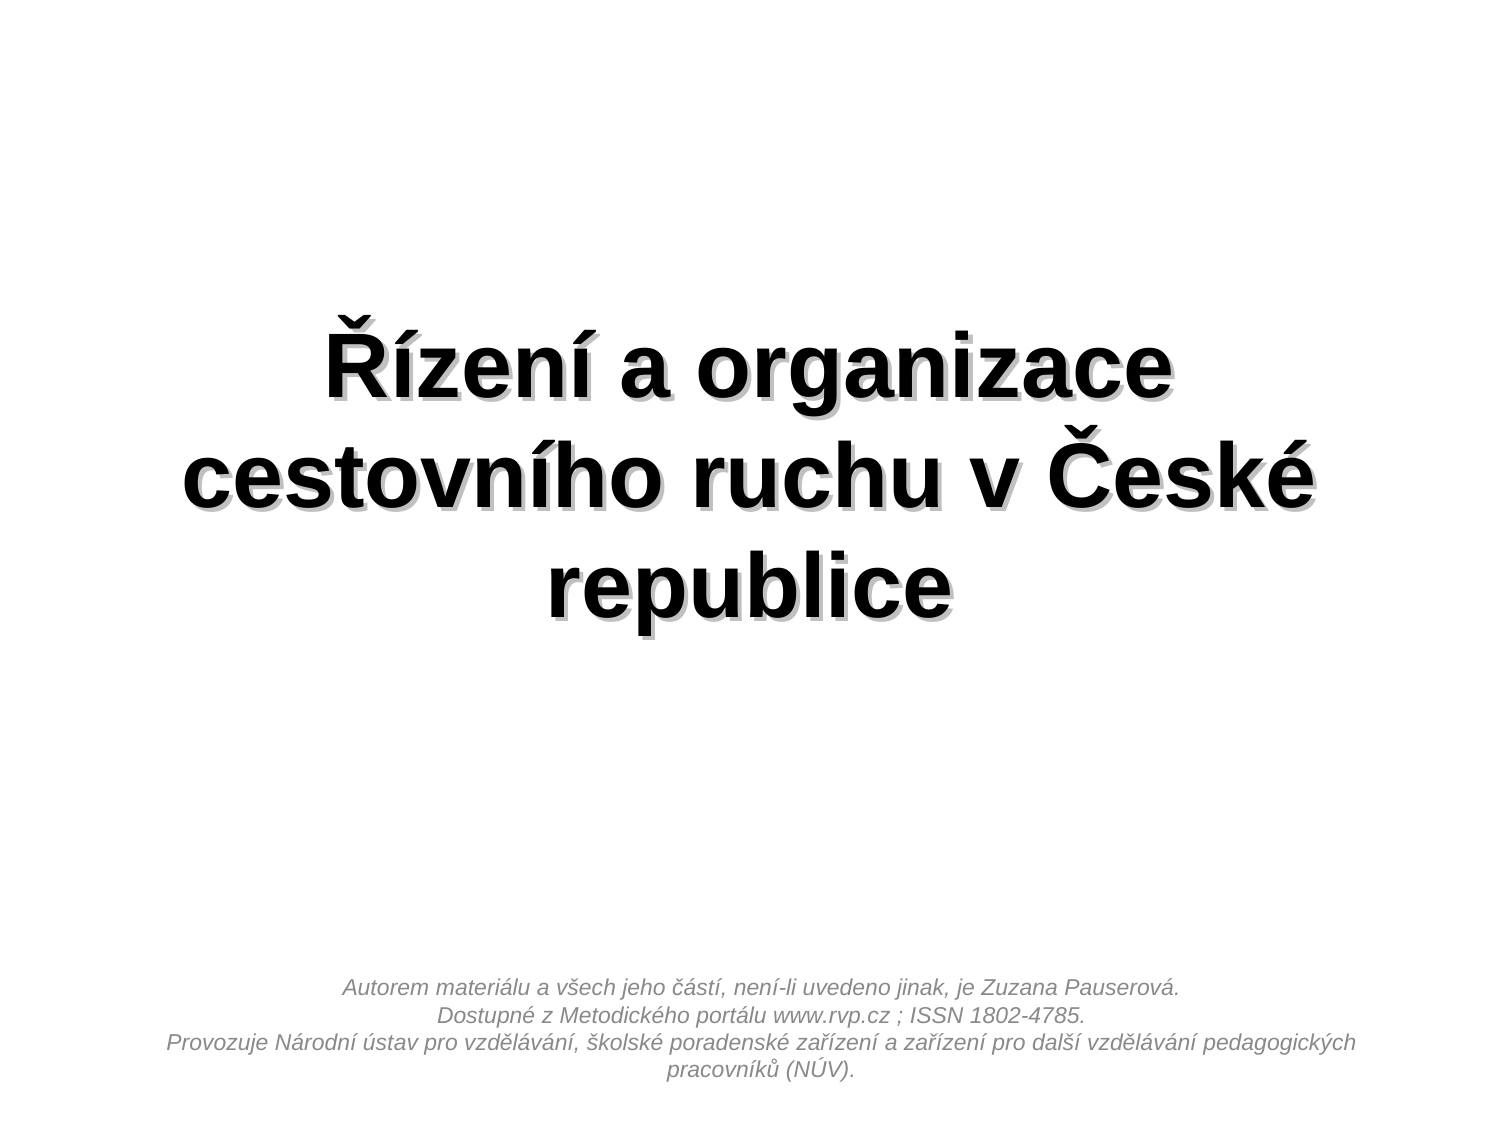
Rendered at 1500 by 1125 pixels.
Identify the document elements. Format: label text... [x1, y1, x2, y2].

title Řízení a organizace cestovního ruchu v České republice [112, 298, 1388, 644]
text_box Autorem materiálu a všech jeho částí, není-li uvedeno jinak, je Zuzana Pauserová. Dostupné z Metodického portálu www.rvp.cz ; ISSN 1802-4785. Provozuje Národní ústav pro vzdělávání, školské poradenské zařízení a zařízení pro další vzdělávání pedagogických pracovníků (NÚV). [147, 1011, 1377, 1072]
